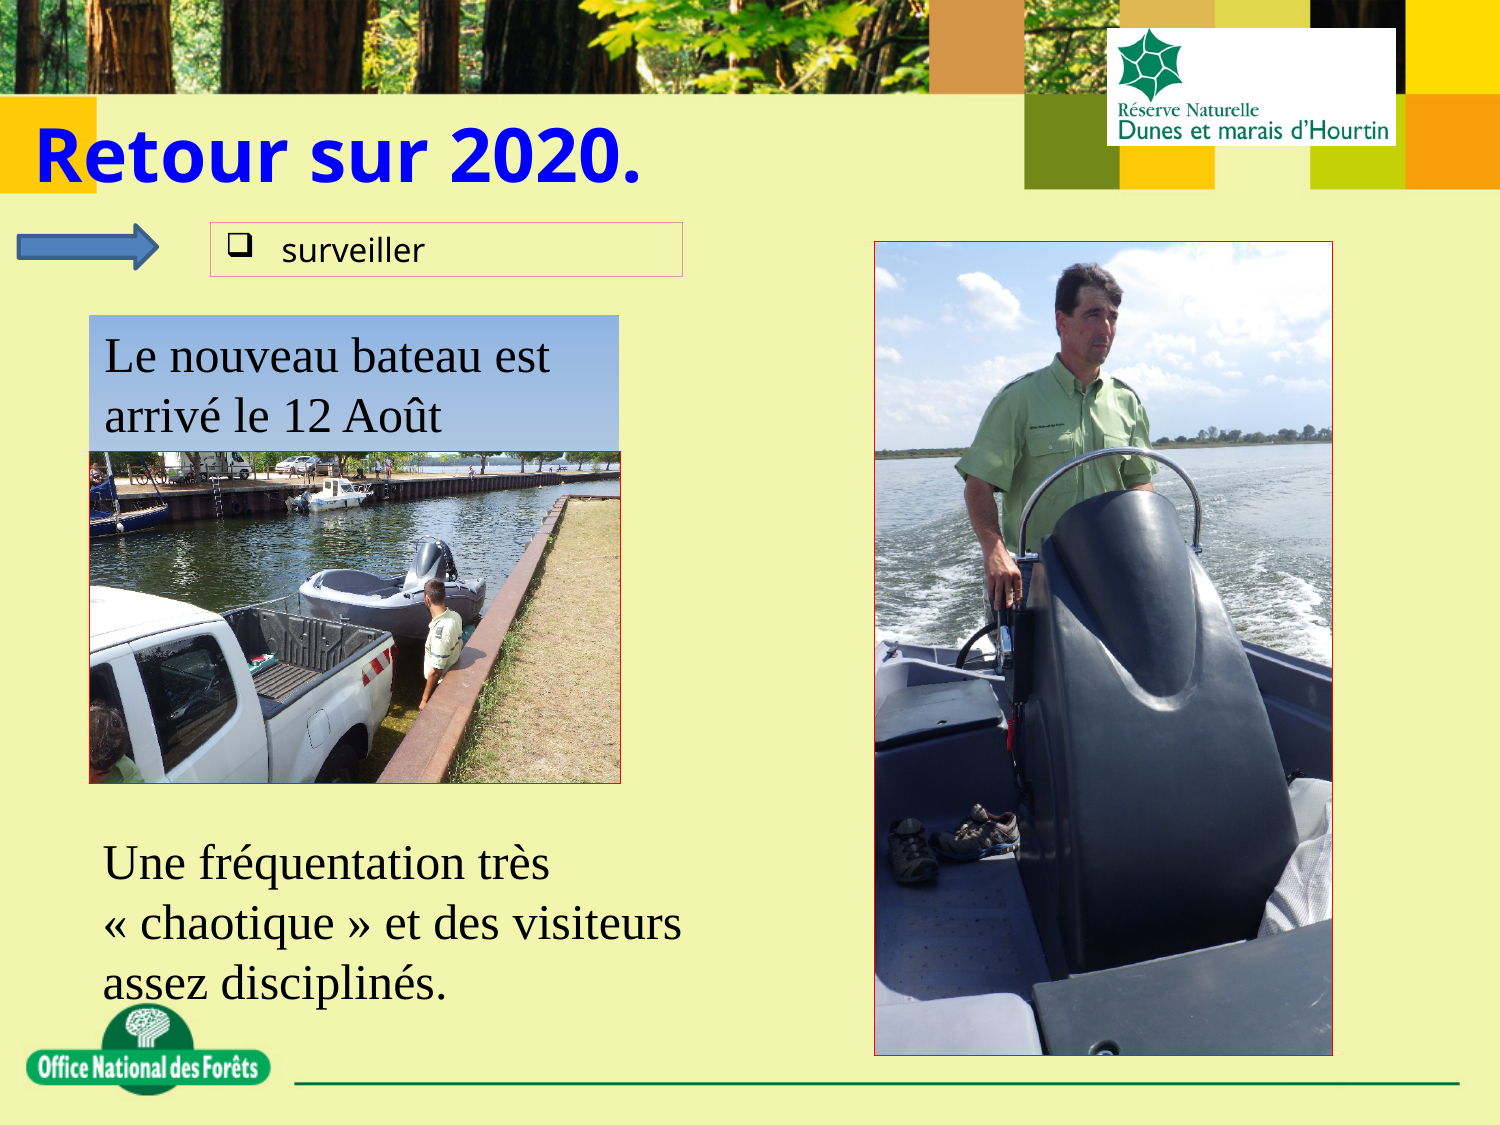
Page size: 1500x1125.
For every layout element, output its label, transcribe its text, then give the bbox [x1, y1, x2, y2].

text_box Une fréquentation très « chaotique » et des visiteurs assez disciplinés. [87, 821, 779, 1017]
text_box surveiller [210, 222, 683, 277]
picture [0, 0, 1500, 1125]
text_box Retour sur 2020. [18, 112, 1278, 250]
text_box [18, 225, 158, 269]
text_box Le nouveau bateau est arrivé le 12 Août [89, 315, 619, 451]
